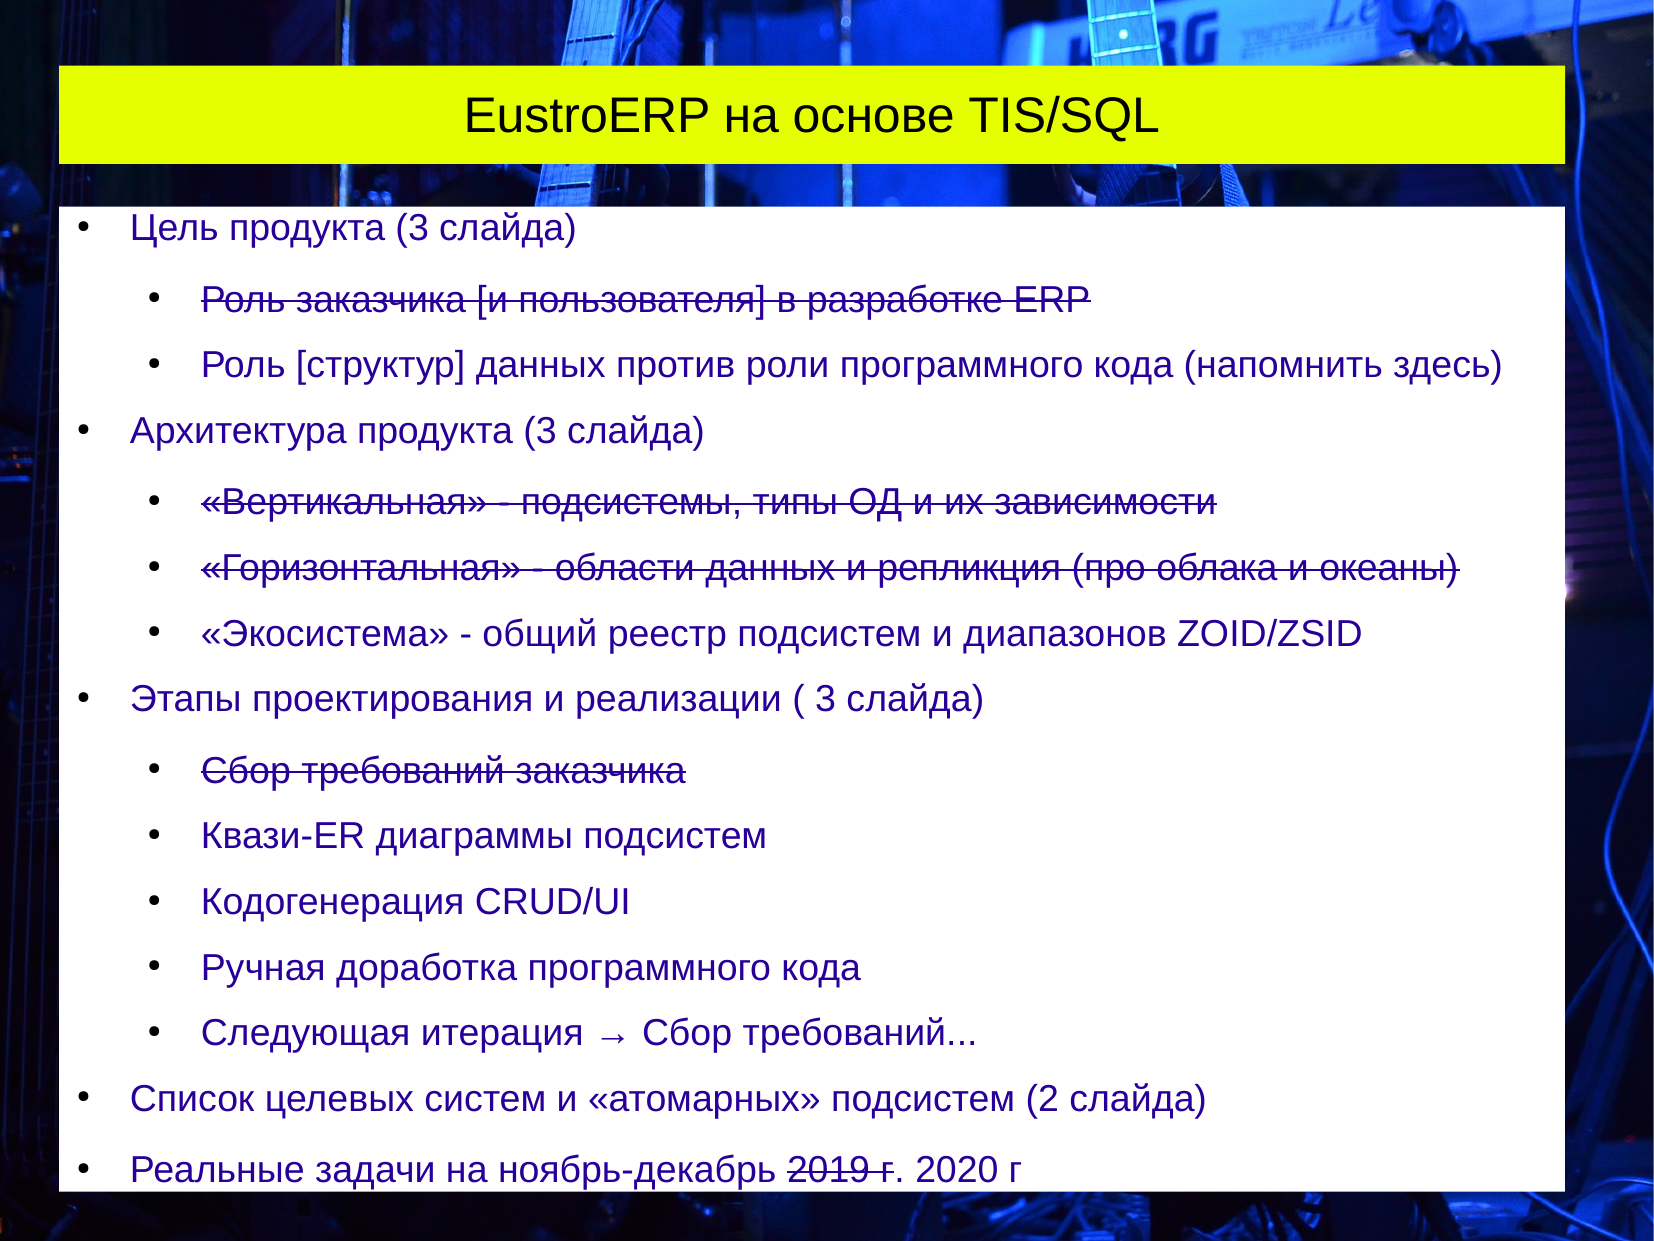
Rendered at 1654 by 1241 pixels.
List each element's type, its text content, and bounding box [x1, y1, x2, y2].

list Цель продукта (3 слайда) Роль заказчика [и пользователя] в разработке ERP Роль [структур] данных против роли программного кода (напомнить здесь) Архитектура продукта (3 слайда) «Вертикальная» - подсистемы, типы ОД и их зависимости «Горизонтальная» - области данных и репликция (про облака и океаны) «Экосистема» - общий реестр подсистем и диапазонов ZOID/ZSID Этапы проектирования и реализации ( 3 слайда) Сбор требований заказчика Квази-ER диаграммы подсистем Кодогенерация CRUD/UI Ручная доработка программного кода Следующая итерация → Сбор требований... Список целевых систем и «атомарных» подсистем (2 слайда) Реальные задачи на ноябрь-декабрь 2019 г. 2020 г [59, 206, 1565, 1192]
picture [0, 0, 1654, 1241]
title EustroERP на основе TIS/SQL [59, 65, 1566, 164]
